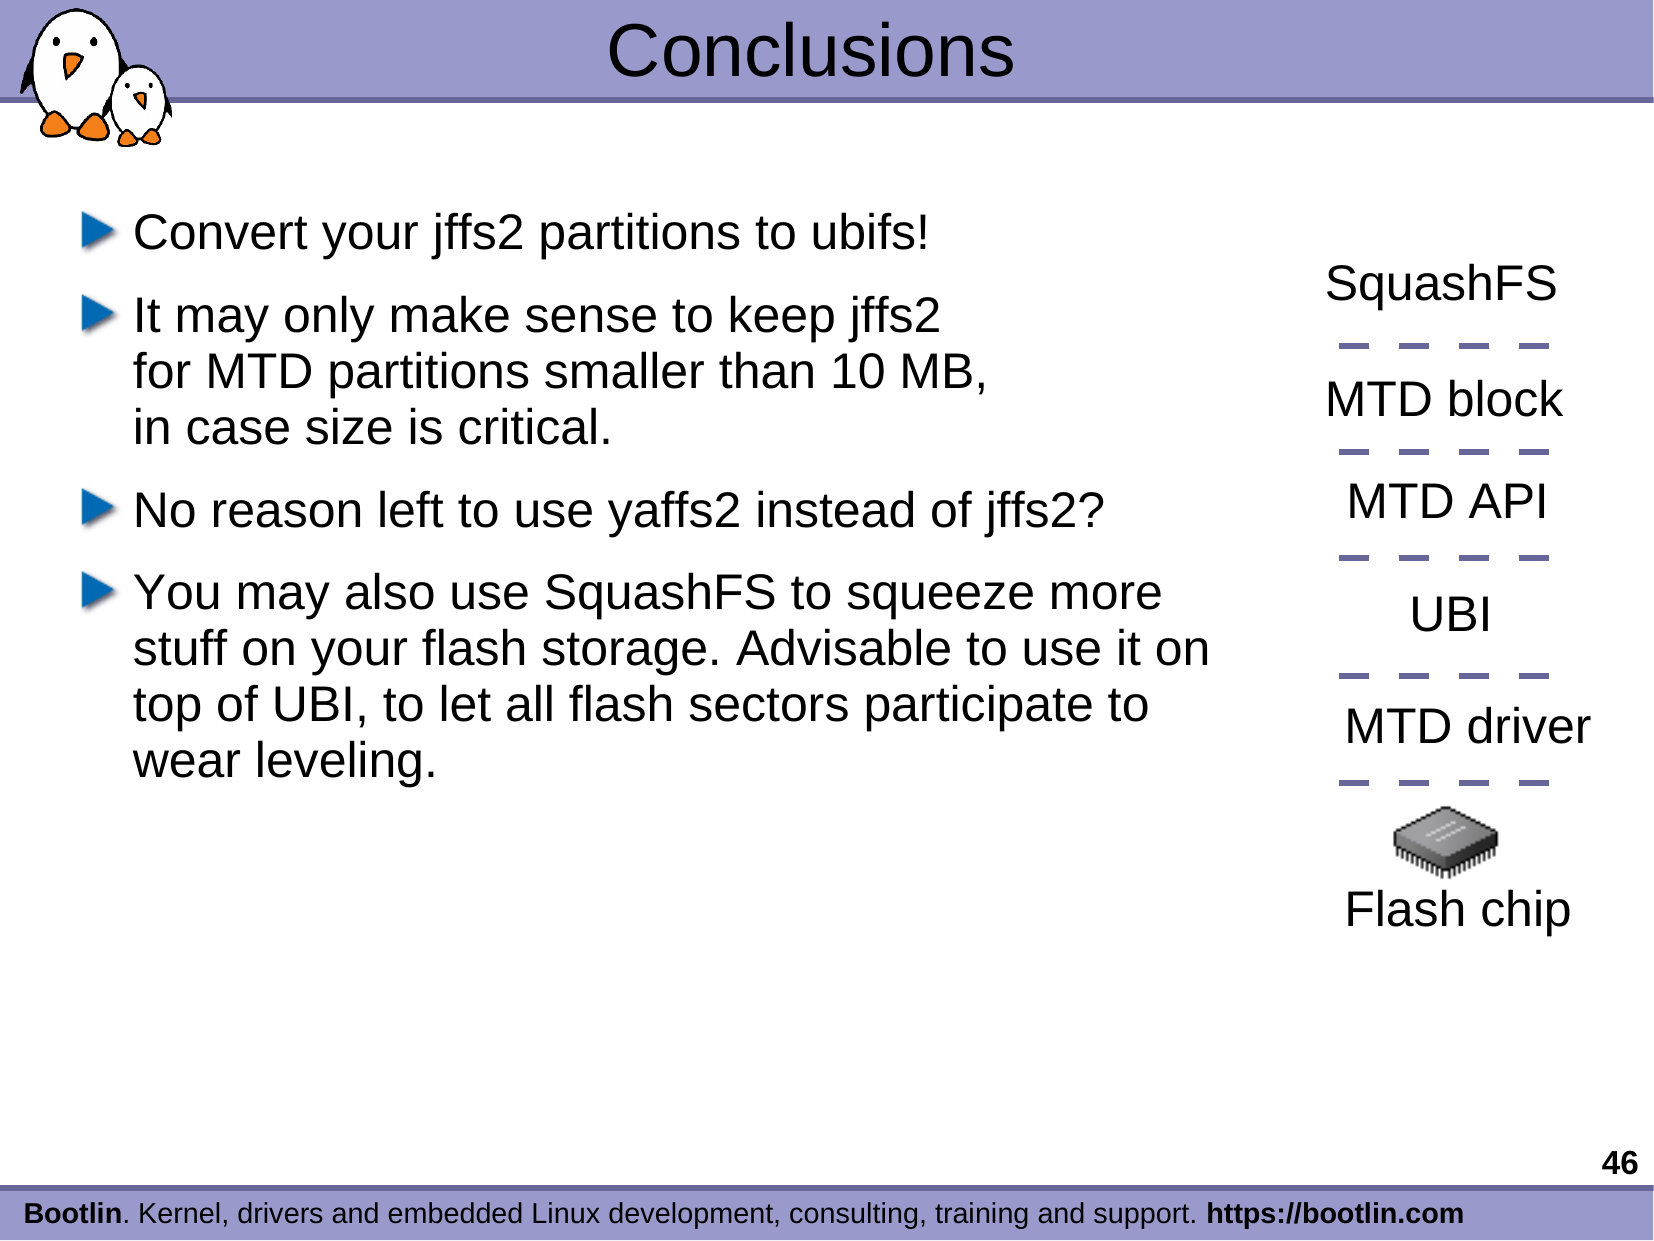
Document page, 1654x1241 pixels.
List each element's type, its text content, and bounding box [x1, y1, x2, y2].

text_box Flash chip [1344, 880, 1572, 943]
list Convert your jffs2 partitions to ubifs! It may only make sense to keep jffs2 for MTD partitions smaller than 10 MB, in case size is critical. No reason left to use yaffs2 instead of jffs2? You may also use SquashFS to squeeze more stuff on your flash storage. Advisable to use it on top of UBI, to let all flash sectors participate to wear leveling. [62, 204, 1256, 1055]
text_box SquashFS [1324, 255, 1558, 318]
title Conclusions [85, 0, 1538, 101]
picture [1387, 785, 1506, 880]
text_box MTD driver [1344, 697, 1592, 760]
text_box MTD block [1324, 371, 1564, 434]
text_box UBI [1409, 585, 1493, 648]
picture [20, 8, 172, 147]
text_box MTD API [1332, 473, 1550, 536]
